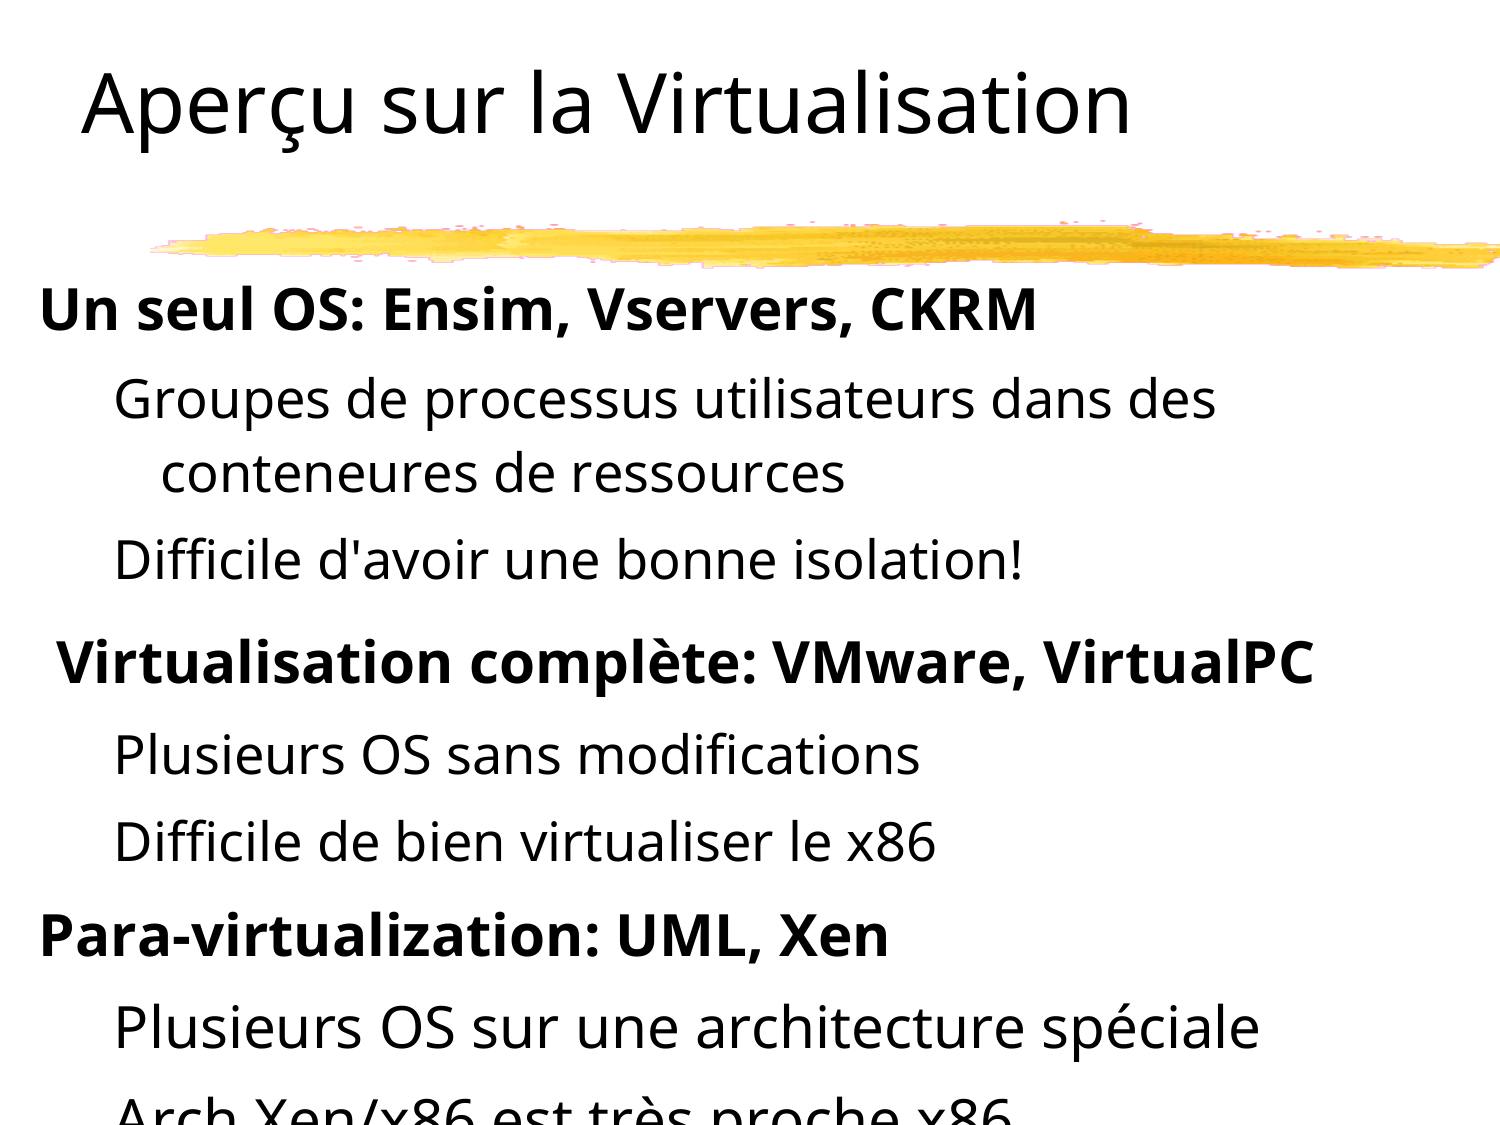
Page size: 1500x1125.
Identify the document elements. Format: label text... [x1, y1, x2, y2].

picture [150, 215, 1500, 279]
title Aperçu sur la Virtualisation [66, 0, 1455, 161]
list Un seul OS: Ensim, Vservers, CKRM Groupes de processus utilisateurs dans des conteneures de ressources Difficile d'avoir une bonne isolation! Virtualisation complète: VMware, VirtualPC Plusieurs OS sans modifications Difficile de bien virtualiser le x86 Para-virtualization: UML, Xen Plusieurs OS sur une architecture spéciale Arch Xen/x86 est très proche x86 [24, 260, 1469, 1125]
